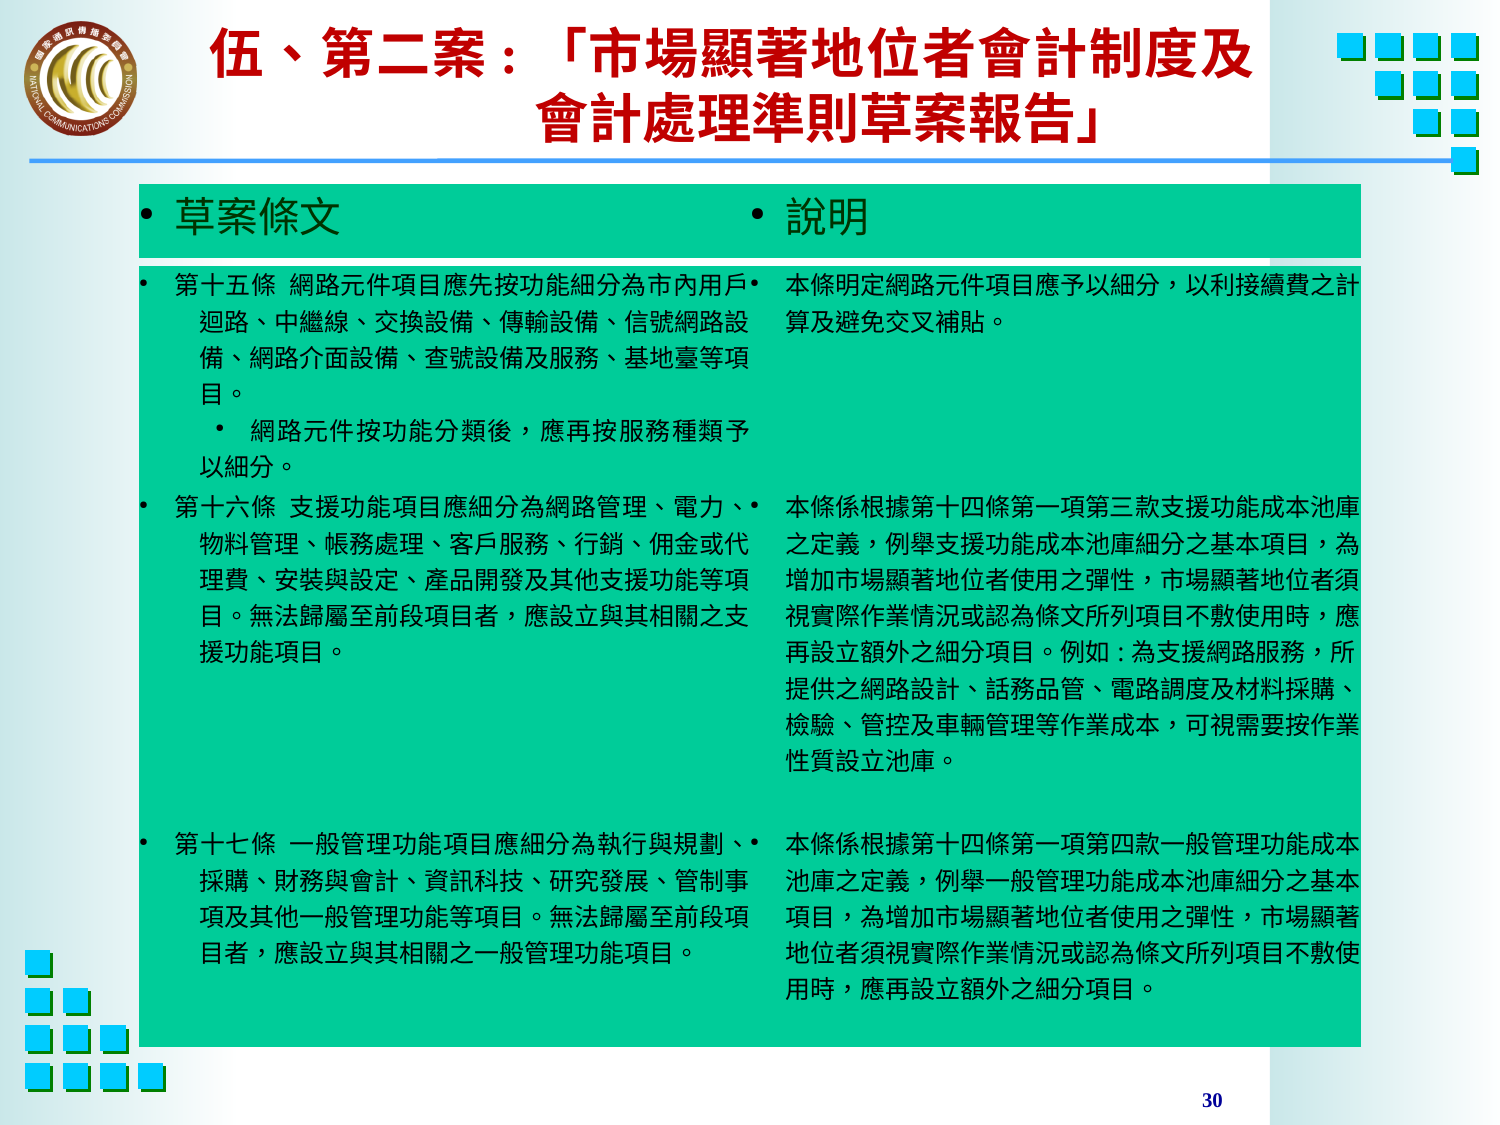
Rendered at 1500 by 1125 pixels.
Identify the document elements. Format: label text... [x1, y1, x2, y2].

title 伍、第二案:「市場顯著地位者會計制度及會計處理準則草案報告」 [194, 7, 1270, 161]
table_header 說明 [750, 184, 1361, 258]
table_cell 本條係根據第十四條第一項第三款支援功能成本池庫之定義，例舉支援功能成本池庫細分之基本項目，為增加市場顯著地位者使用之彈性，市場顯著地位者須視實際作業情況或認為條文所列項目不敷使用時，應再設立額外之細分項目。例如:為支援網路服務，所提供之網路設計、話務品管、電路調度及材料採購、檢驗、管控及車輛管理等作業成本，可視需要按作業性質設立池庫。 [750, 488, 1361, 825]
table_cell 第十七條 一般管理功能項目應細分為執行與規劃、採購、財務與會計、資訊科技、研究發展、管制事項及其他一般管理功能等項目。無法歸屬至前段項目者，應設立與其相關之一般管理功能項目。 [139, 825, 750, 1047]
table_cell 第十六條 支援功能項目應細分為網路管理、電力、物料管理、帳務處理、客戶服務、行銷、佣金或代理費、安裝與設定、產品開發及其他支援功能等項目。無法歸屬至前段項目者，應設立與其相關之支援功能項目。 [139, 488, 750, 825]
table_cell 本條係根據第十四條第一項第四款一般管理功能成本池庫之定義，例舉一般管理功能成本池庫細分之基本項目，為增加市場顯著地位者使用之彈性，市場顯著地位者須視實際作業情況或認為條文所列項目不敷使用時，應再設立額外之細分項目。 [750, 825, 1361, 1047]
table_header 草案條文 [139, 184, 750, 258]
table_header 第十五條 網路元件項目應先按功能細分為市內用戶迴路、中繼線、交換設備、傳輸設備、信號網路設備、網路介面設備、查號設備及服務、基地臺等項目。 網路元件按功能分類後，應再按服務種類予以細分。 [139, 266, 750, 488]
table_header 本條明定網路元件項目應予以細分，以利接續費之計算及避免交叉補貼。 [750, 266, 1361, 488]
